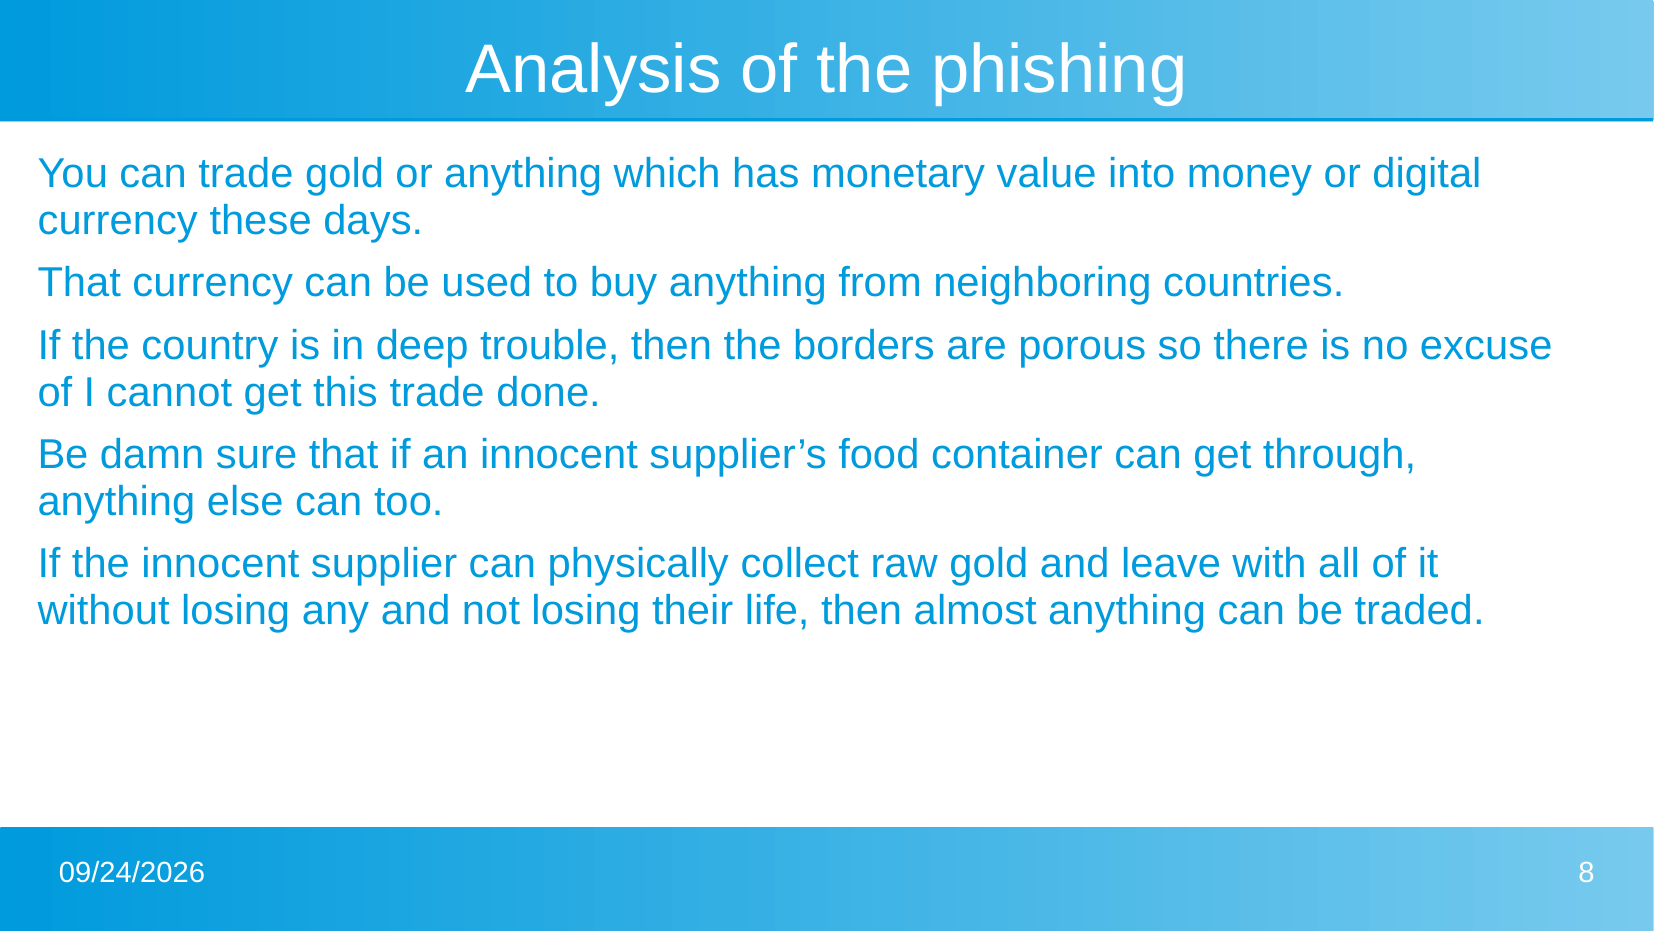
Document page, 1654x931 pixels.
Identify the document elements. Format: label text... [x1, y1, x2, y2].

list You can trade gold or anything which has monetary value into money or digital currency these days. That currency can be used to buy anything from neighboring countries. If the country is in deep trouble, then the borders are porous so there is no excuse of I cannot get this trade done. Be damn sure that if an innocent supplier’s food container can get through, anything else can too. If the innocent supplier can physically collect raw gold and leave with all of it without losing any and not losing their life, then almost anything can be traded. [37, 150, 1573, 741]
title Analysis of the phishing [59, 29, 1595, 108]
